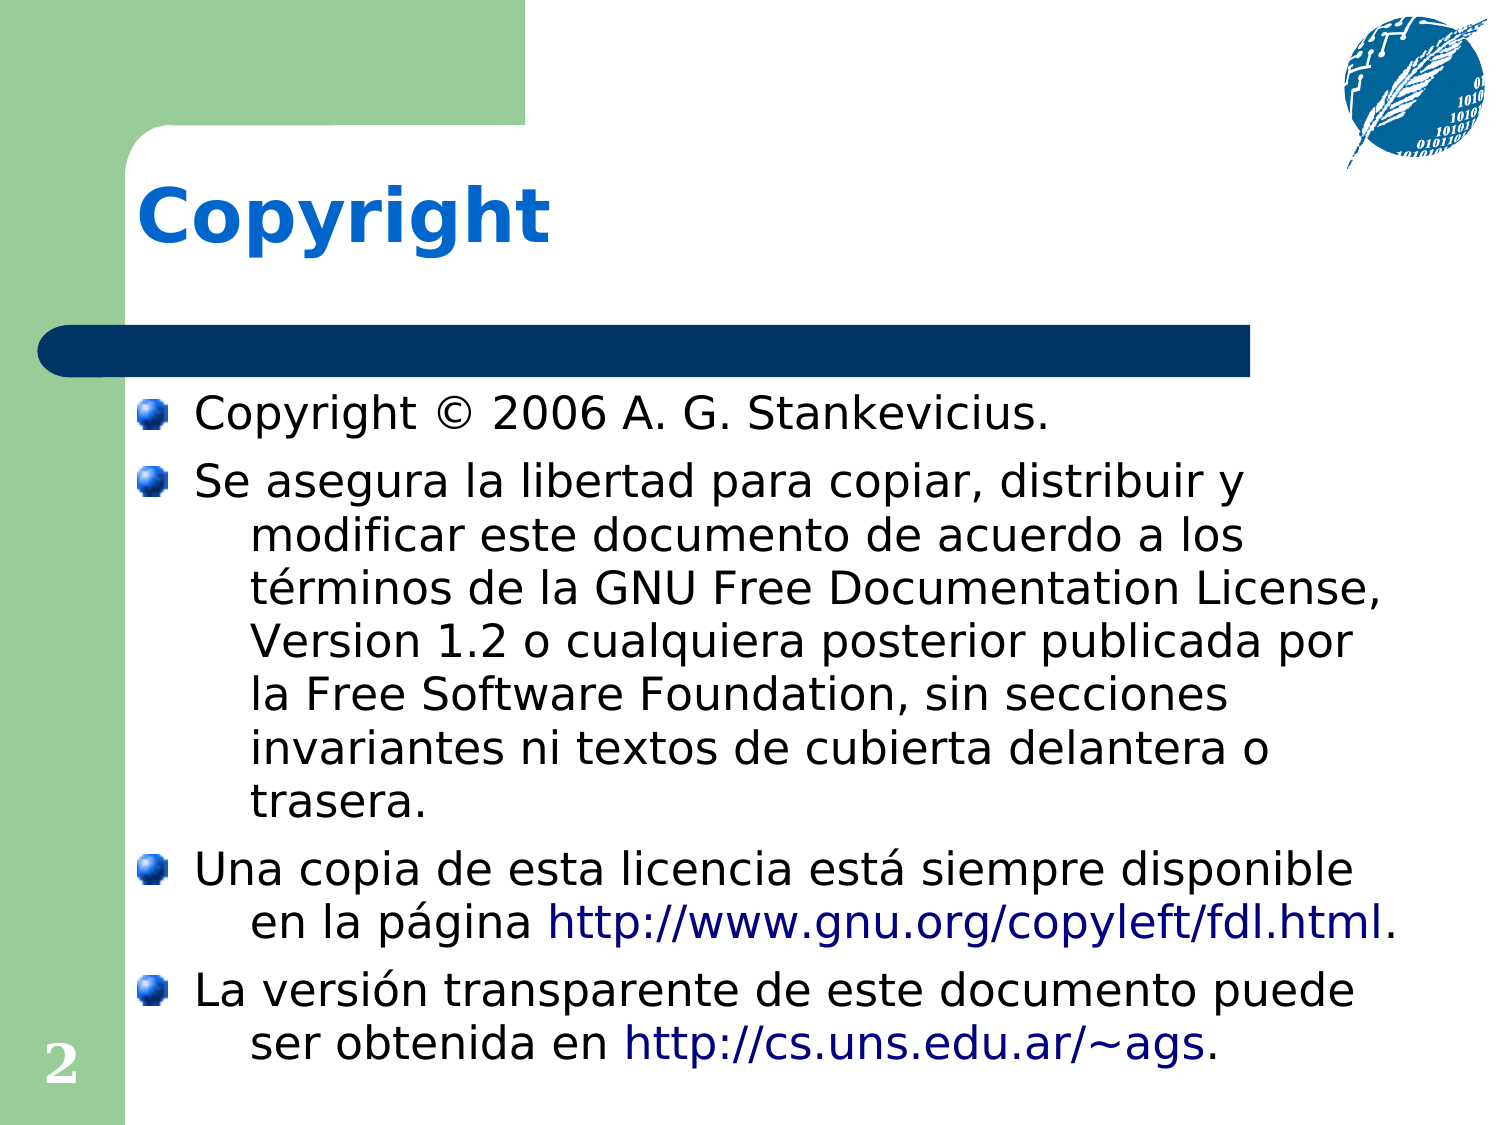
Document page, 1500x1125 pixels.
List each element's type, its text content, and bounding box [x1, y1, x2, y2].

picture [1427, 138, 1431, 148]
picture [1433, 139, 1440, 147]
title Copyright [136, 136, 1414, 301]
picture [1436, 127, 1450, 136]
picture [1416, 140, 1425, 149]
list Copyright © 2006 A. G. Stankevicius. Se asegura la libertad para copiar, distribuir y modificar este documento de acuerdo a los términos de la GNU Free Documentation License, Version 1.2 o cualquiera posterior publicada por la Free Software Foundation, sin secciones invariantes ni textos de cubierta delantera o trasera. Una copia de esta licencia está siempre disponible en la página http://www.gnu.org/copyleft/fdl.html. La versión transparente de este documento puede ser obtenida en http://cs.uns.edu.ar/~ags. [137, 387, 1400, 1045]
picture [1341, 15, 1487, 172]
